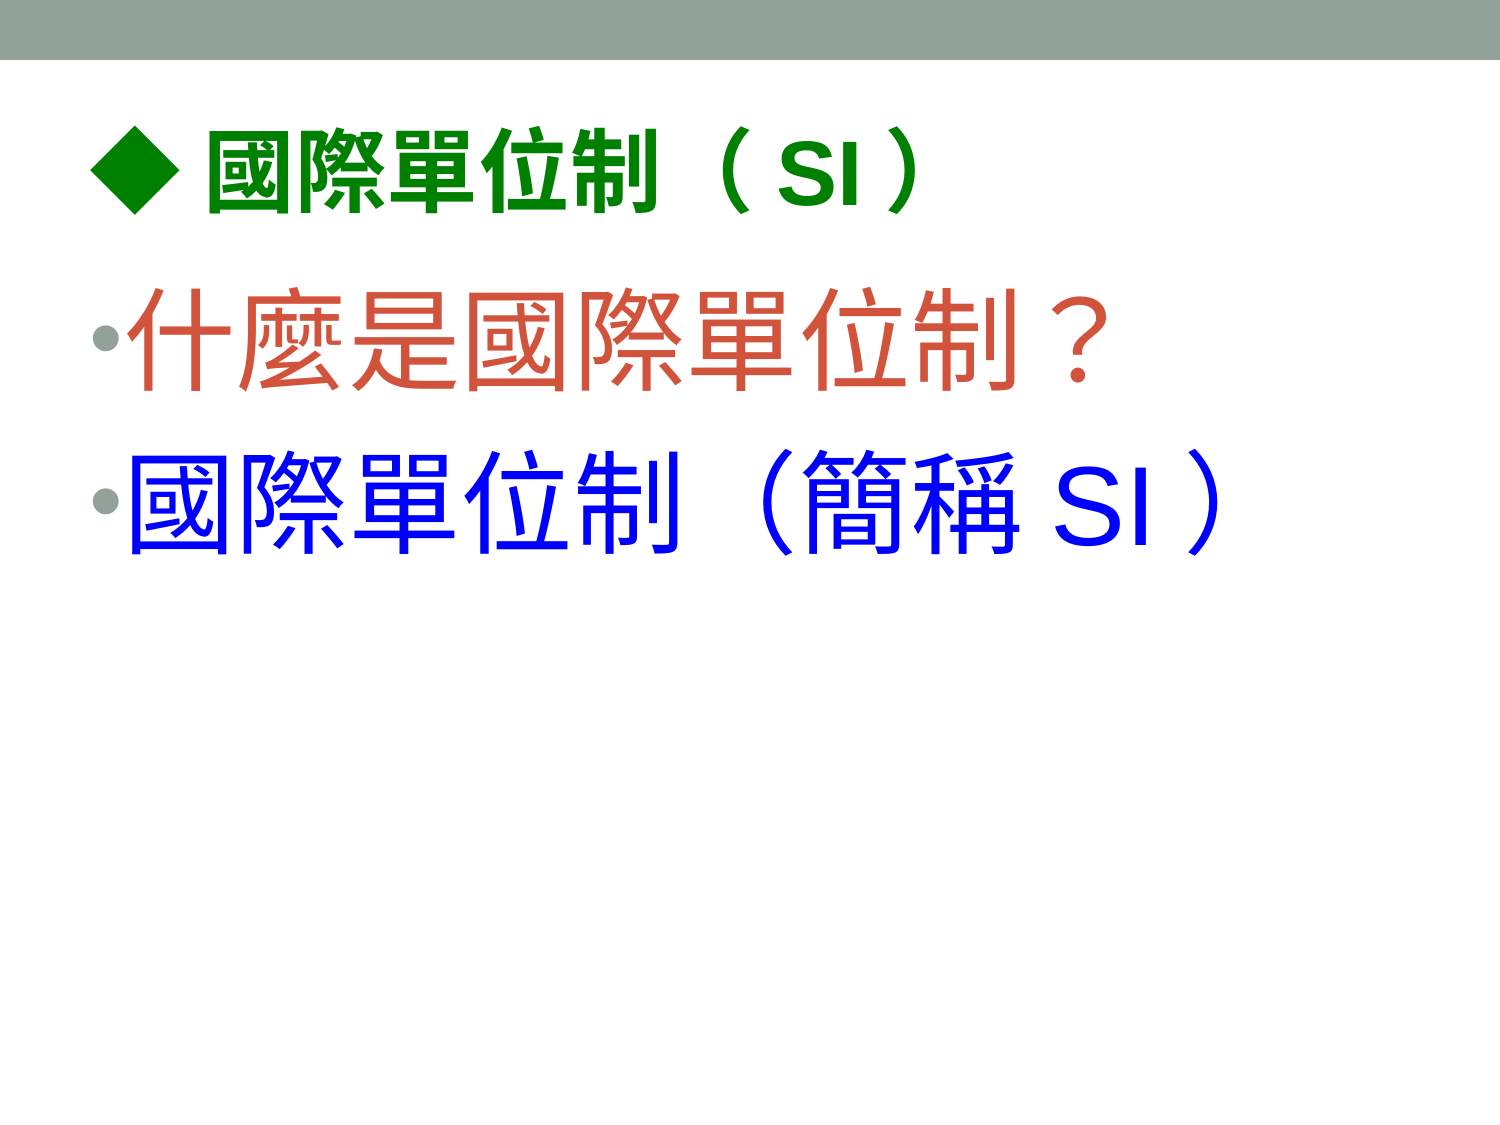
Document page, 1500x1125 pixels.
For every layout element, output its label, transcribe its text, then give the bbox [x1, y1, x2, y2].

list 什麼是國際單位制？ 國際單位制（簡稱SI） [75, 262, 1426, 1063]
title ◆國際單位制（SI） [75, 87, 1426, 250]
